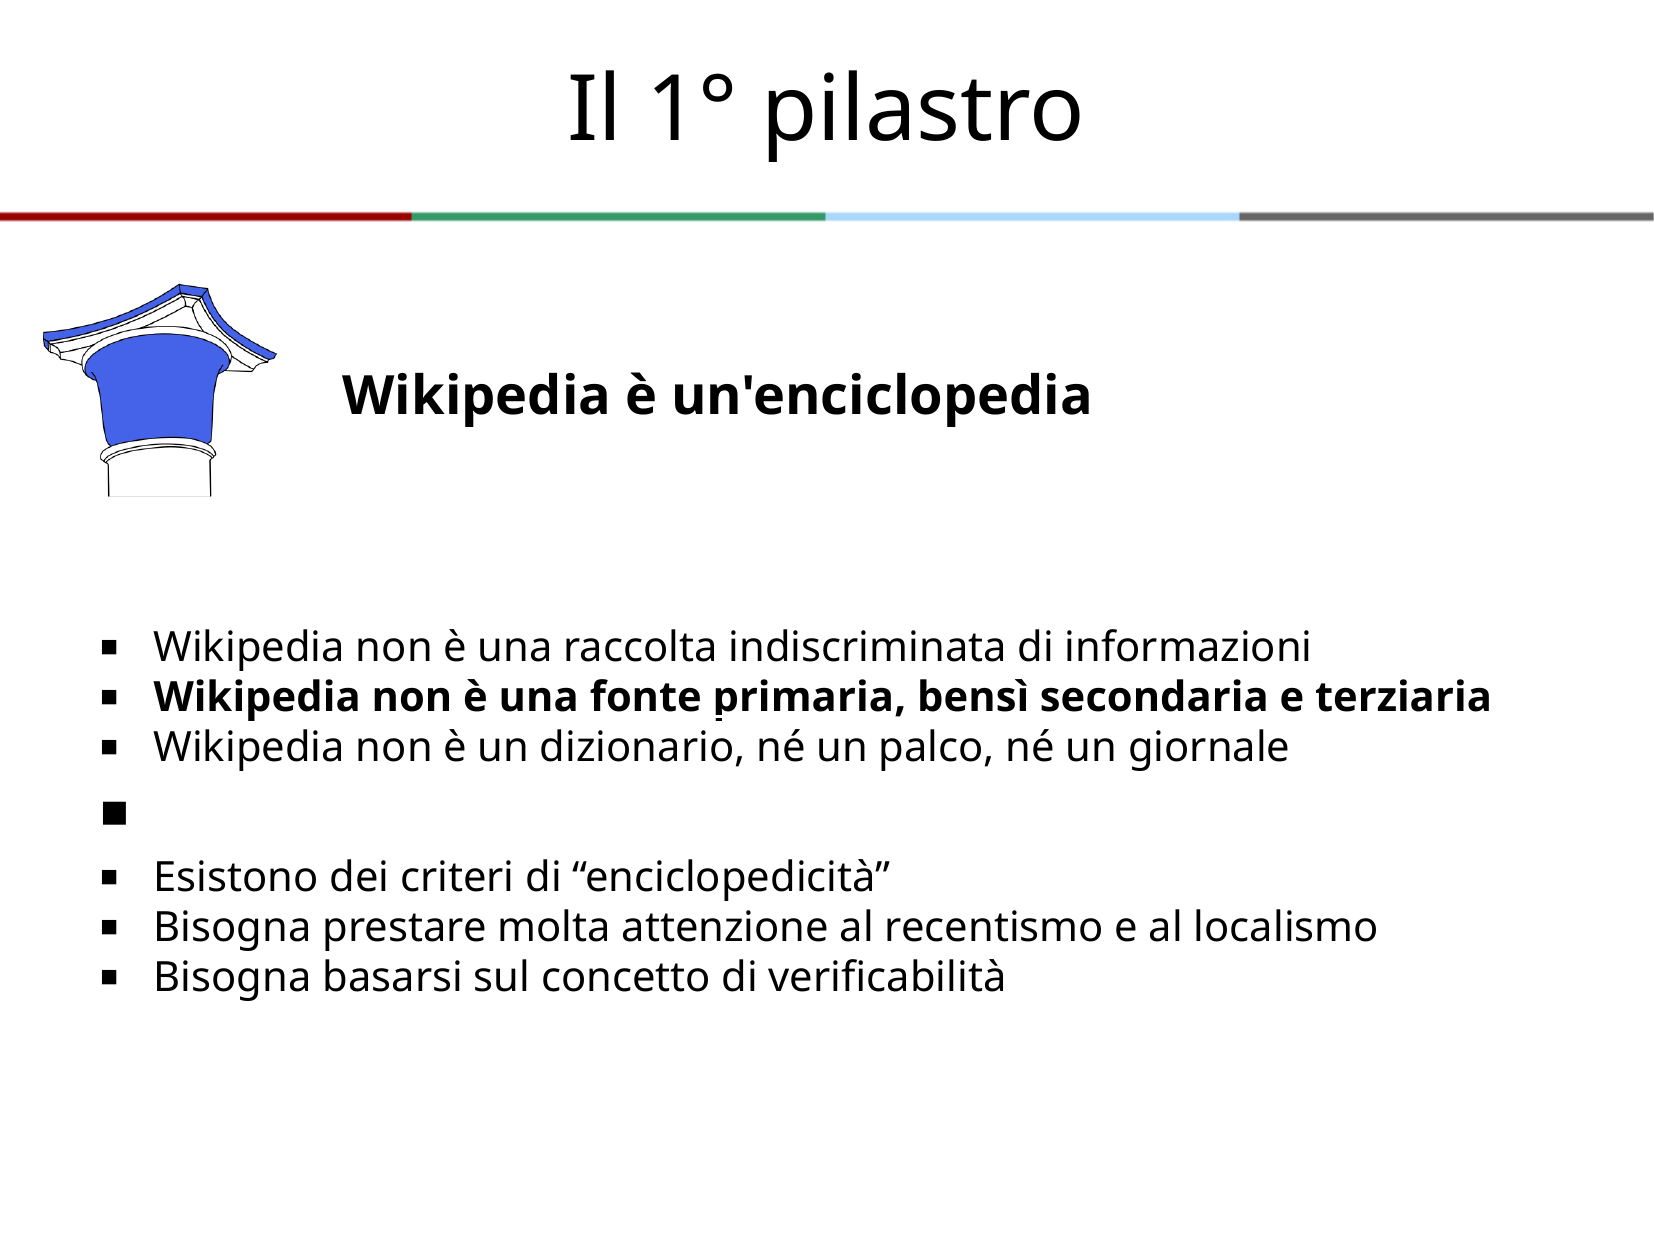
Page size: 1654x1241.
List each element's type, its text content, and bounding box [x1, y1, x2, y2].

picture [41, 283, 278, 498]
text_box Wikipedia non è una raccolta indiscriminata di informazioni Wikipedia non è una fonte primaria, bensì secondaria e terziaria Wikipedia non è un dizionario, né un palco, né un giornale Esistono dei criteri di “enciclopedicità” Bisogna prestare molta attenzione al recentismo e al localismo Bisogna basarsi sul concetto di verificabilità [64, 620, 1542, 1188]
text_box Il 1° pilastro [82, 0, 1571, 200]
picture [0, 200, 1654, 235]
text_box Wikipedia è un'enciclopedia [342, 360, 1607, 455]
